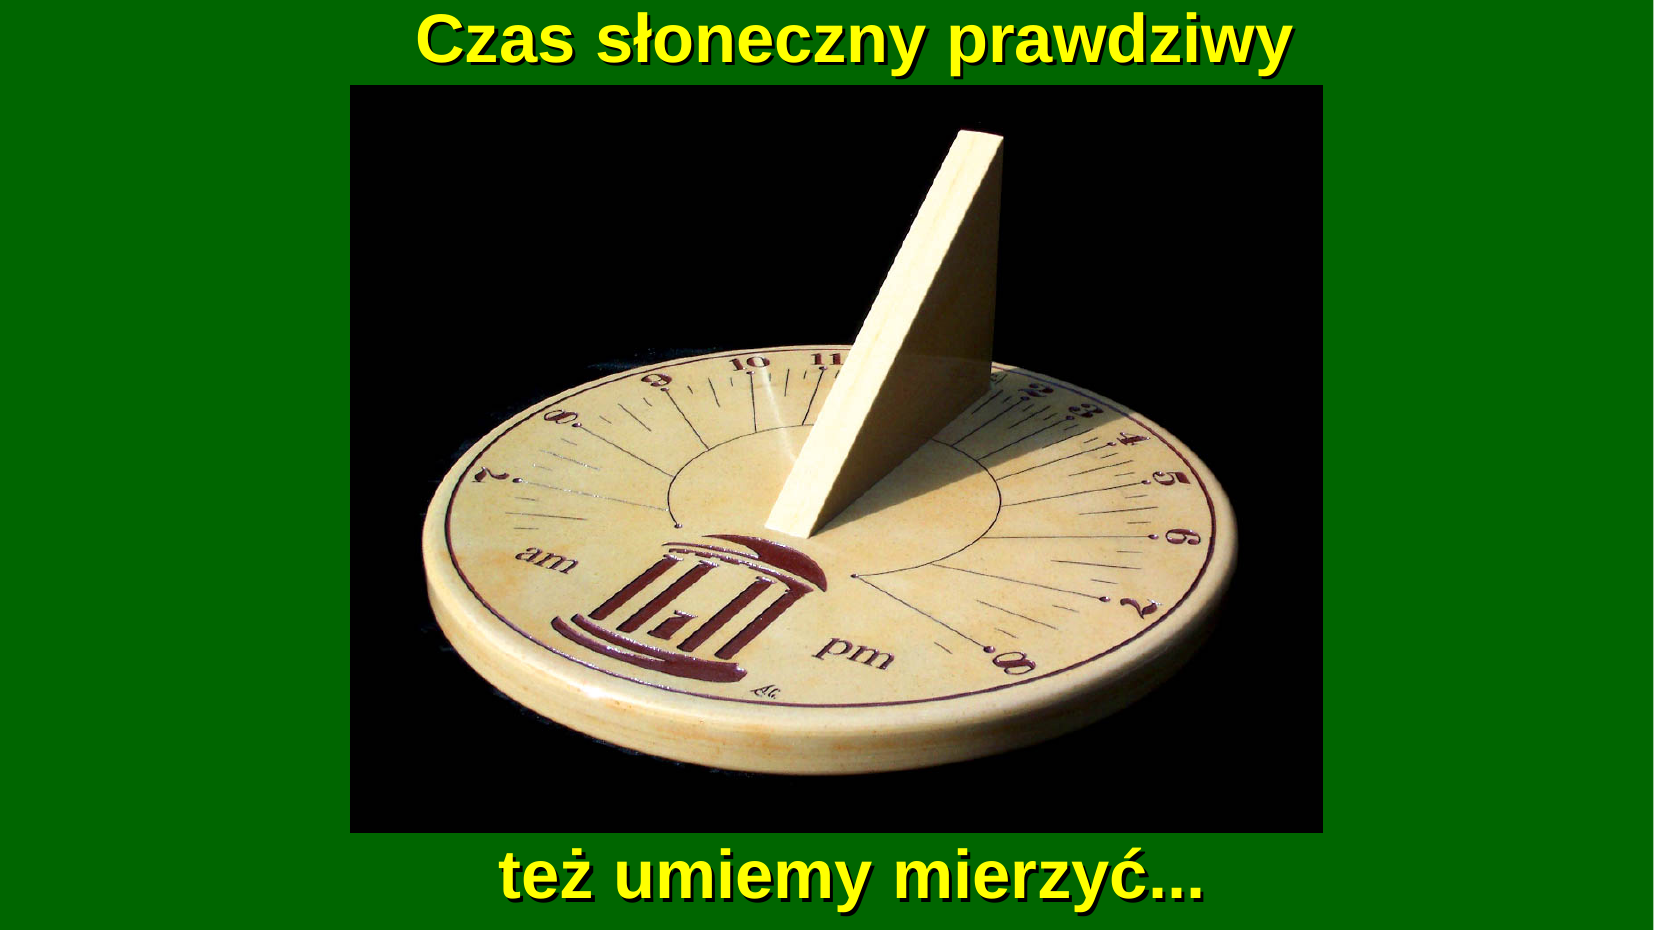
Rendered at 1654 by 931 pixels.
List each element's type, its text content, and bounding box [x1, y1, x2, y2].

picture [350, 85, 1323, 833]
title też umiemy mierzyć... [294, 836, 1411, 914]
title Czas słoneczny prawdziwy [296, 0, 1413, 77]
